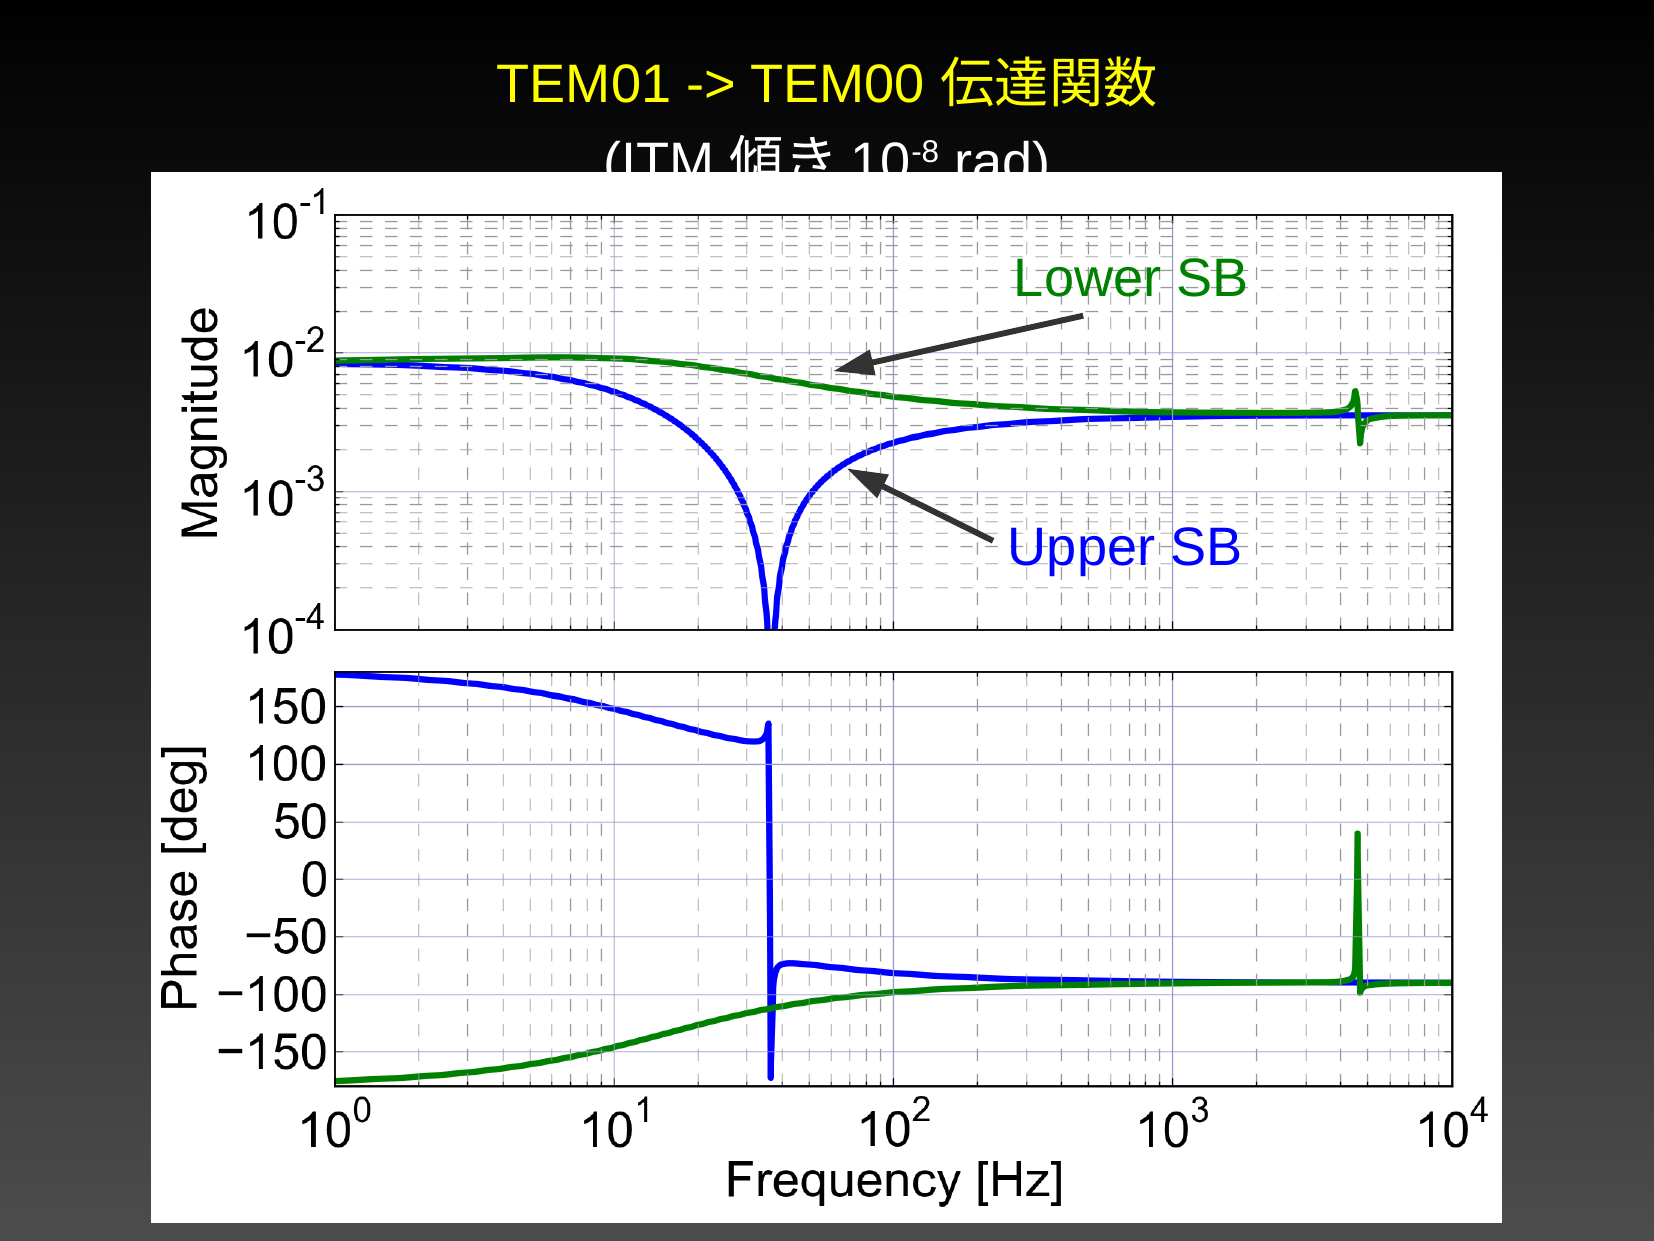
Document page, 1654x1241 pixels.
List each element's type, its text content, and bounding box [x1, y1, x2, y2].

picture [151, 172, 1502, 1223]
text_box Upper SB [993, 509, 1258, 585]
picture [979, 172, 992, 177]
text_box Lower SB [999, 240, 1265, 316]
picture [1010, 172, 1023, 177]
text_box TEM01 -> TEM00 伝達関数 (ITM 傾き 10-8 rad) [481, 31, 1172, 168]
picture [889, 172, 901, 177]
